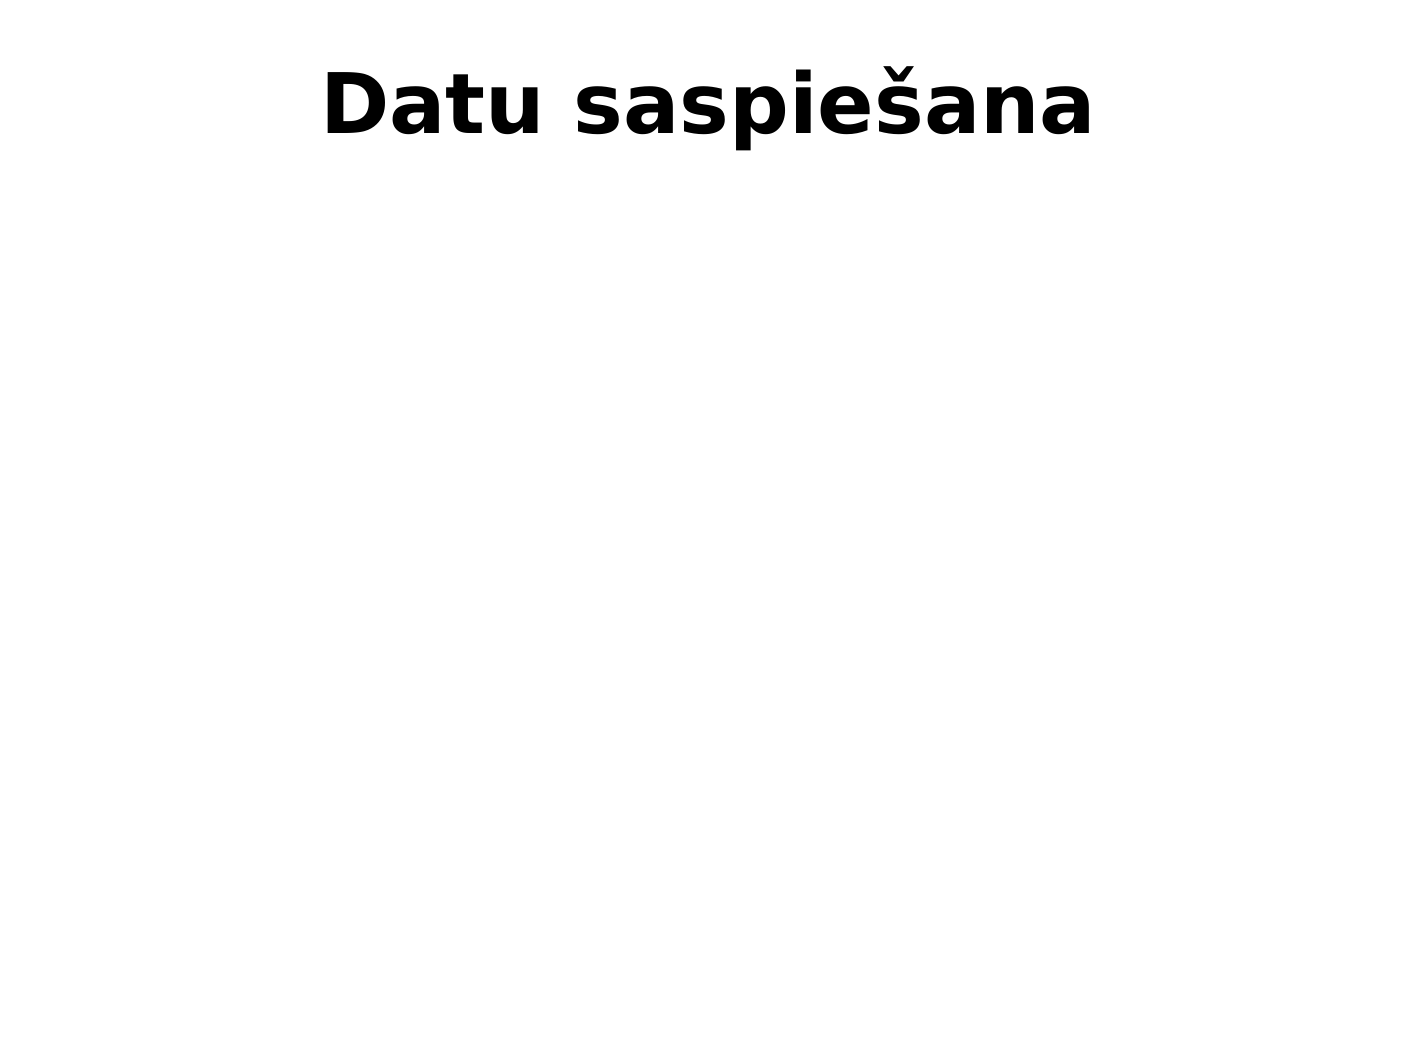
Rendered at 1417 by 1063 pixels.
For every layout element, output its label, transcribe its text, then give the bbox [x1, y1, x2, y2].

title Datu saspiešana [70, 42, 1346, 168]
